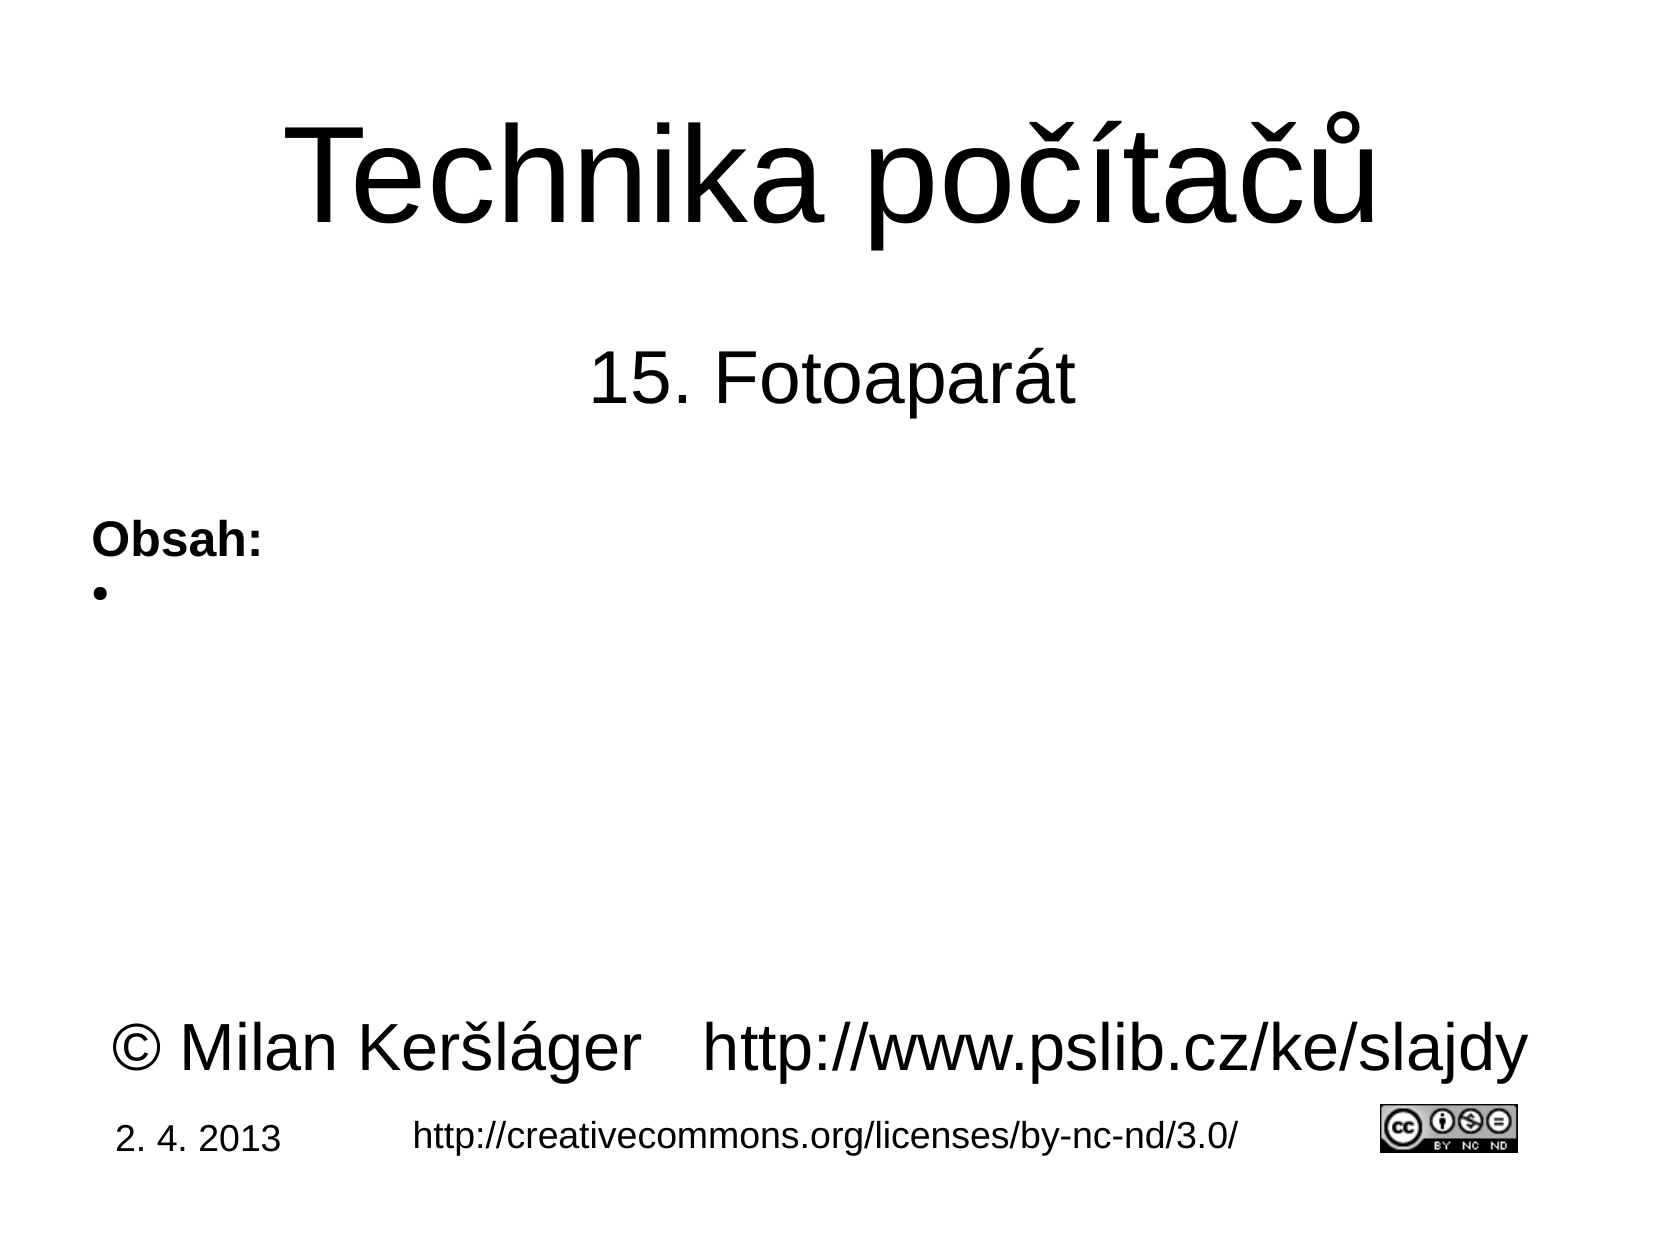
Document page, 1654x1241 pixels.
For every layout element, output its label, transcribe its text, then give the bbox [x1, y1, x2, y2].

text_box Obsah: [76, 503, 1583, 631]
text_box http://creativecommons.org/licenses/by-nc-nd/3.0/ [339, 1107, 1313, 1165]
list © Milan Keršláger http://www.pslib.cz/ke/slajdy [76, 1009, 1565, 1087]
title Technika počítačů 15. Fotoaparát [88, 56, 1577, 461]
picture [1380, 1104, 1518, 1153]
text_box 2. 4. 2013 [100, 1110, 337, 1168]
